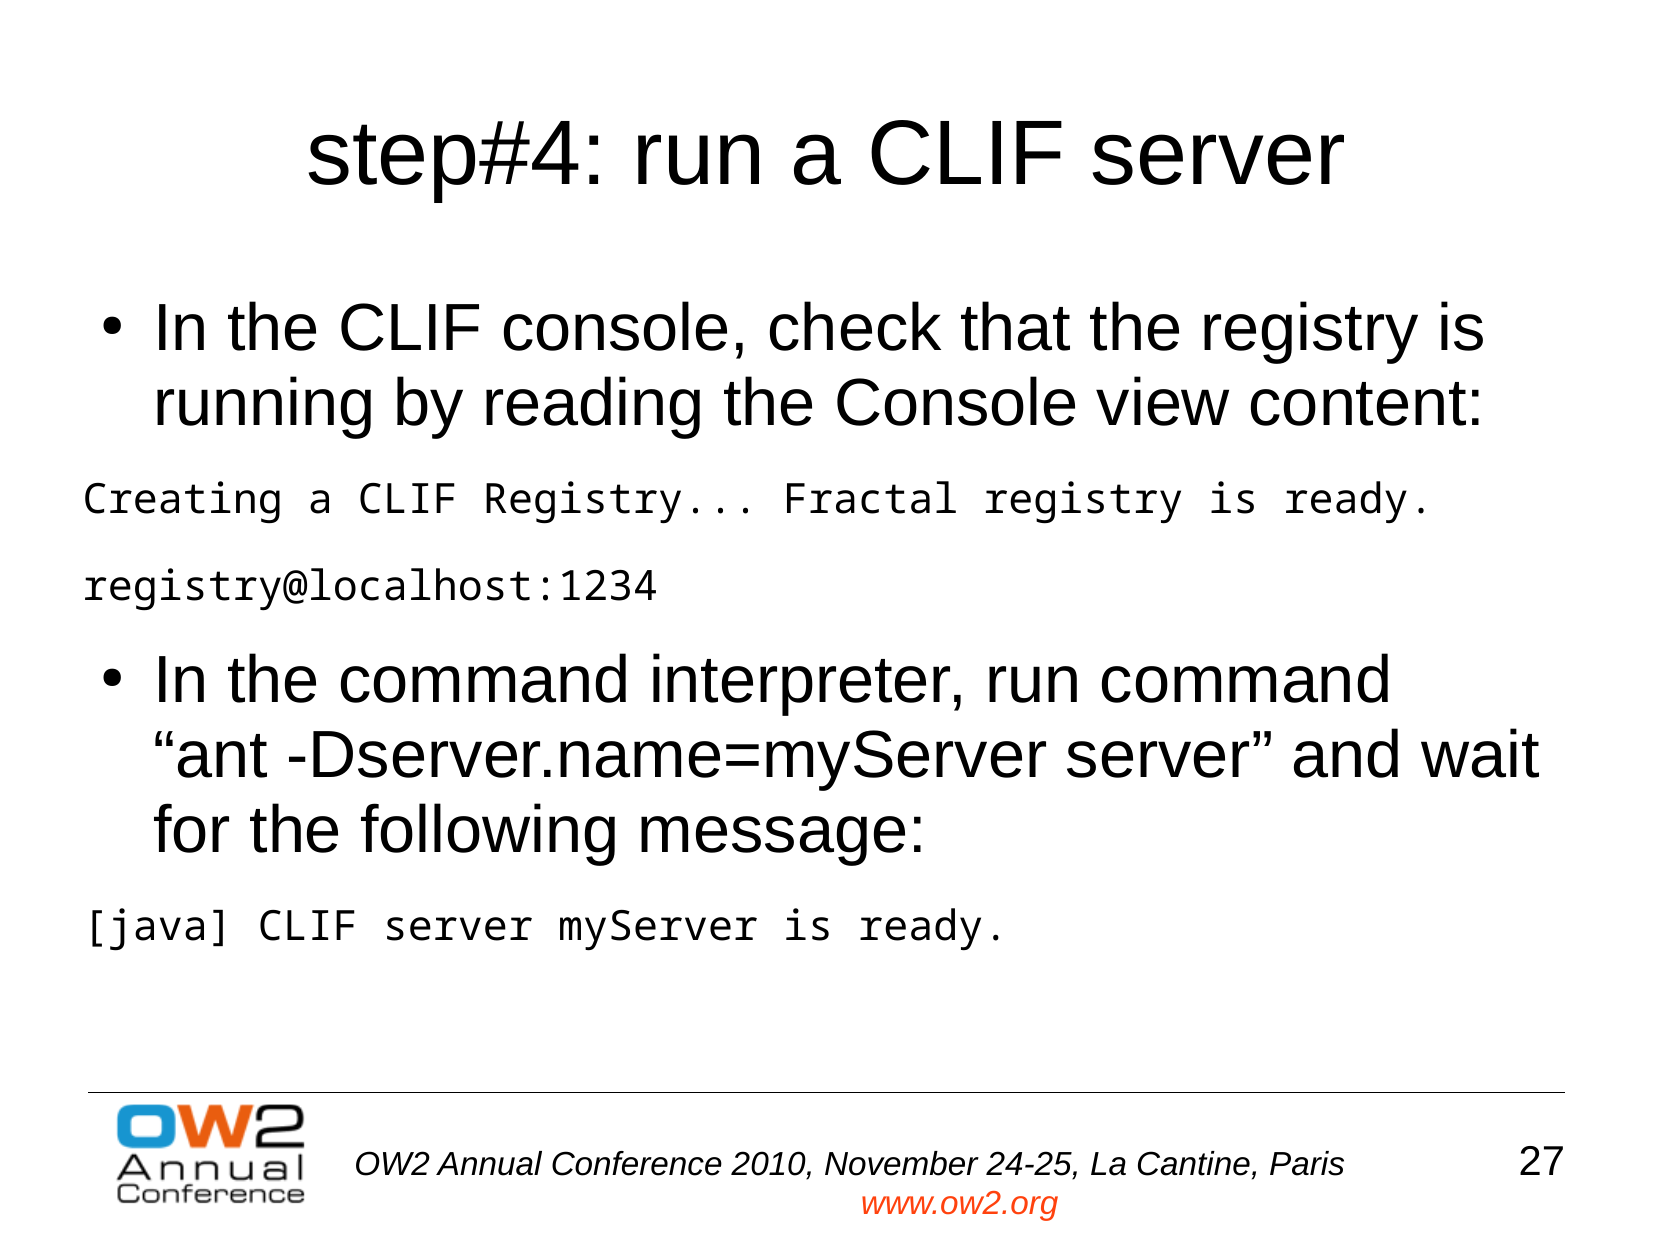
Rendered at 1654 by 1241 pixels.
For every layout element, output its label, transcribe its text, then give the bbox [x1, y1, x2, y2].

title step#4: run a CLIF server [82, 49, 1571, 257]
picture [88, 1094, 333, 1213]
list In the CLIF console, check that the registry is running by reading the Console view content: Creating a CLIF Registry... Fractal registry is ready. registry@localhost:1234 In the command interpreter, run command “ant -Dserver.name=myServer server” and wait for the following message: [java] CLIF server myServer is ready. [82, 290, 1571, 1094]
